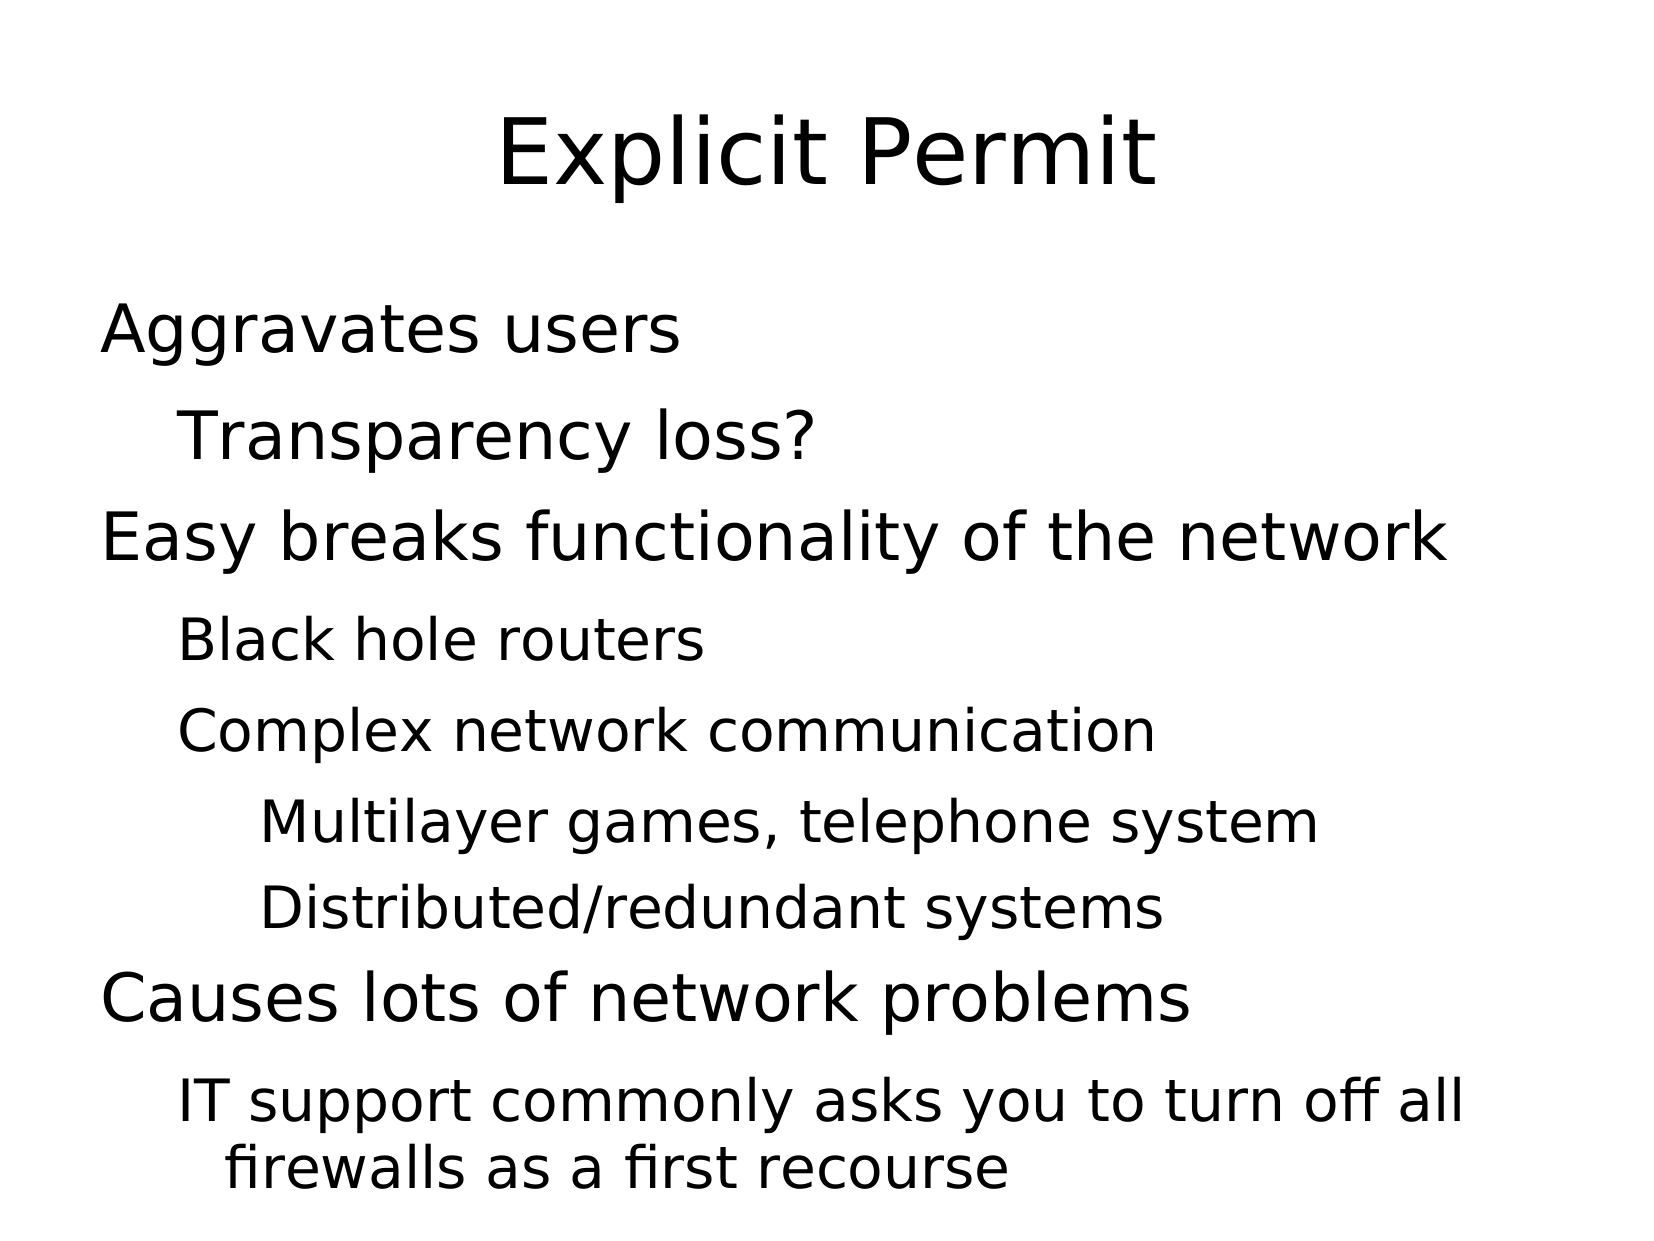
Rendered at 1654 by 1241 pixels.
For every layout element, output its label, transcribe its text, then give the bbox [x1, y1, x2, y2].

list Aggravates users Transparency loss? Easy breaks functionality of the network Black hole routers Complex network communication Multilayer games, telephone system Distributed/redundant systems Causes lots of network problems IT support commonly asks you to turn off all firewalls as a first recourse [82, 290, 1571, 1203]
title Explicit Permit [82, 49, 1571, 257]
